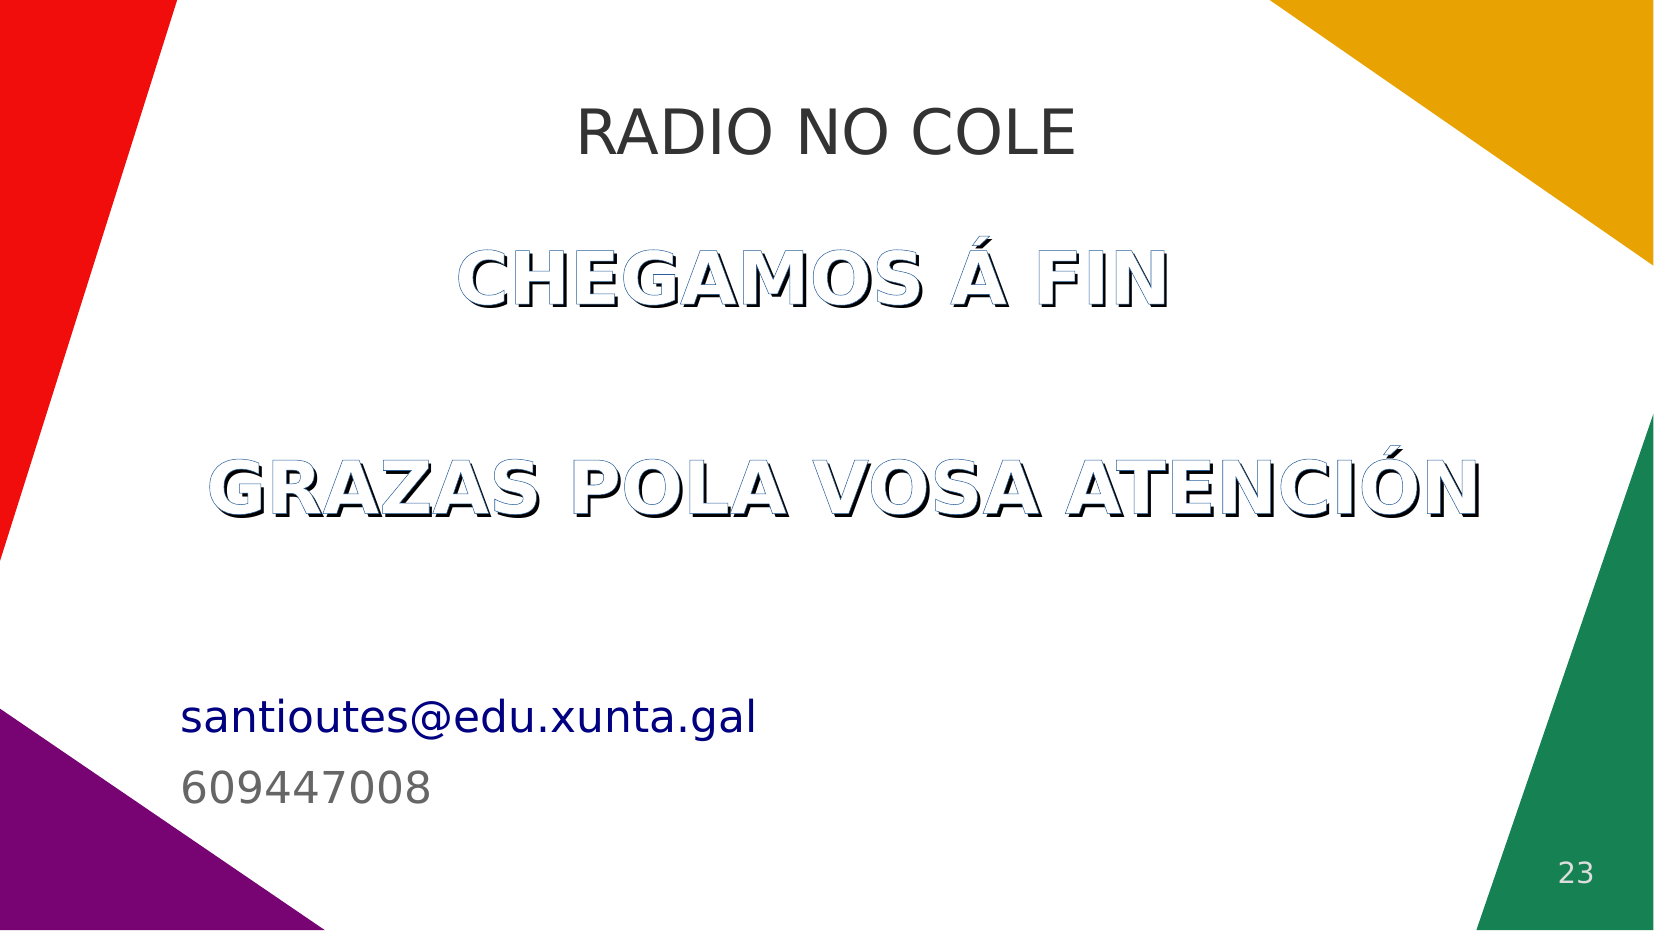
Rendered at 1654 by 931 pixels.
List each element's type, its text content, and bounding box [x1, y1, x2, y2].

title RADIO NO COLE [118, 59, 1536, 207]
list CHEGAMOS Á FIN GRAZAS POLA VOSA ATENCIÓN santioutes@edu.xunta.gal 609447008 [118, 236, 1536, 827]
